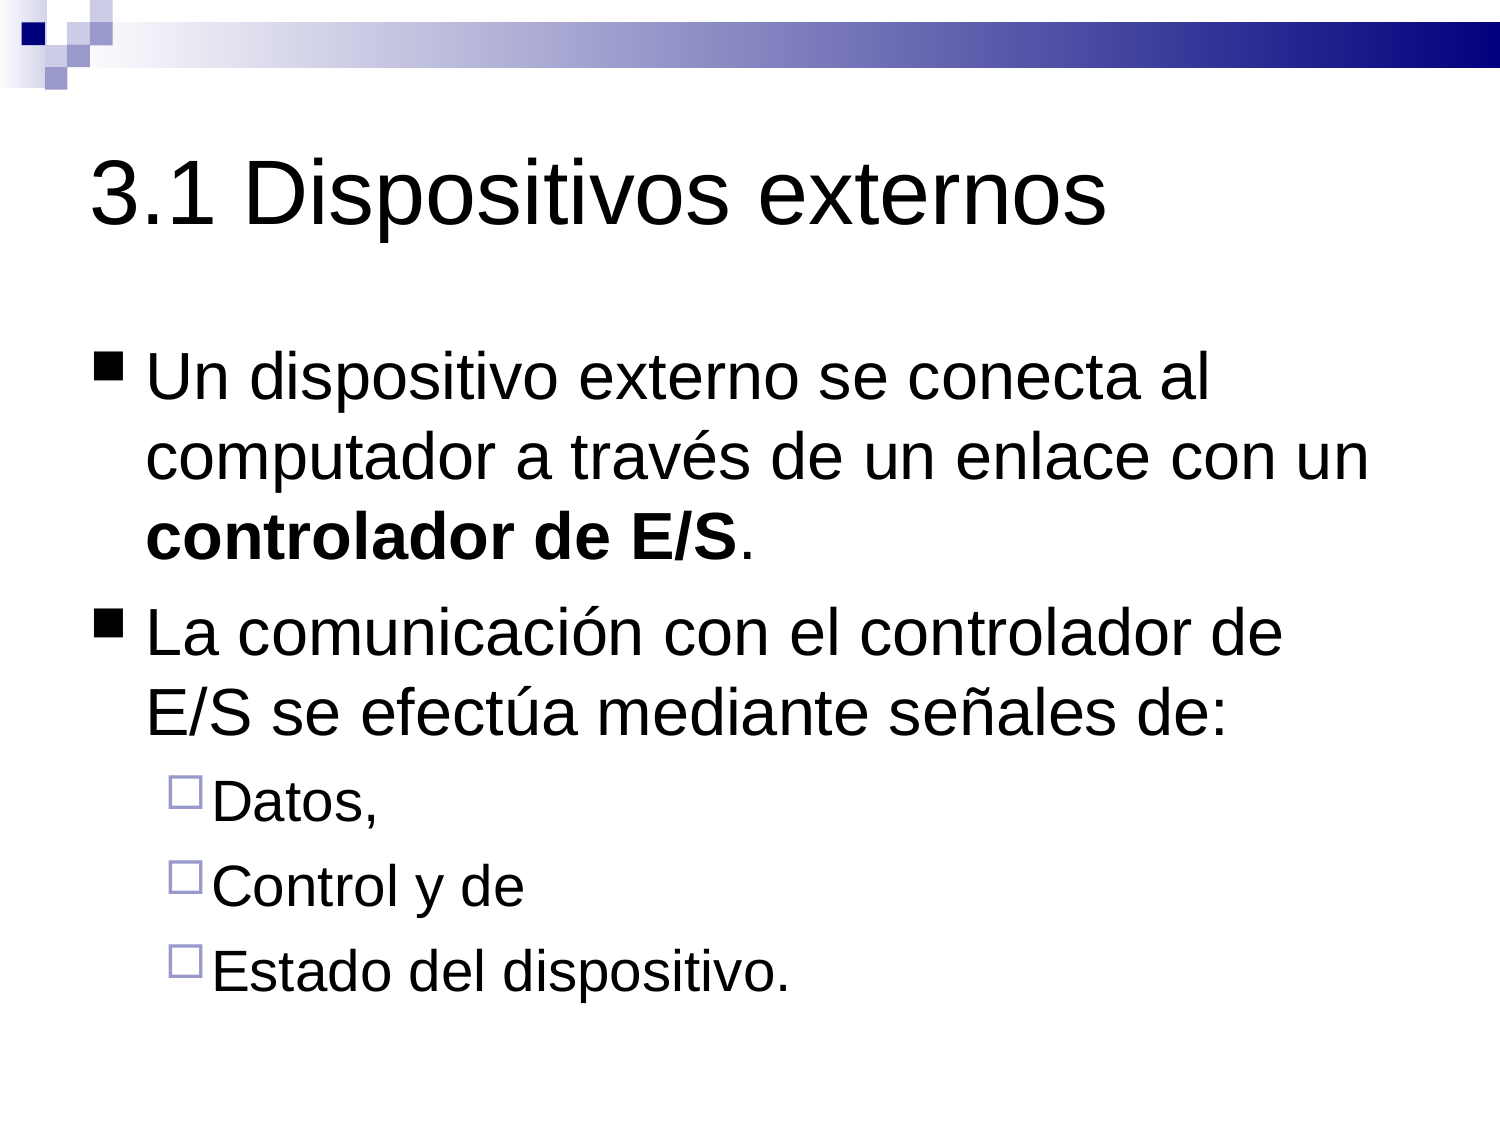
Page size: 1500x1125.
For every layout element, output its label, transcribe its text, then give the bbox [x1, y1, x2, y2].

list Un dispositivo externo se conecta al computador a través de un enlace con un controlador de E/S. La comunicación con el controlador de E/S se efectúa mediante señales de: Datos, Control y de Estado del dispositivo. [75, 324, 1426, 1011]
title 3.1 Dispositivos externos [75, 75, 1426, 301]
